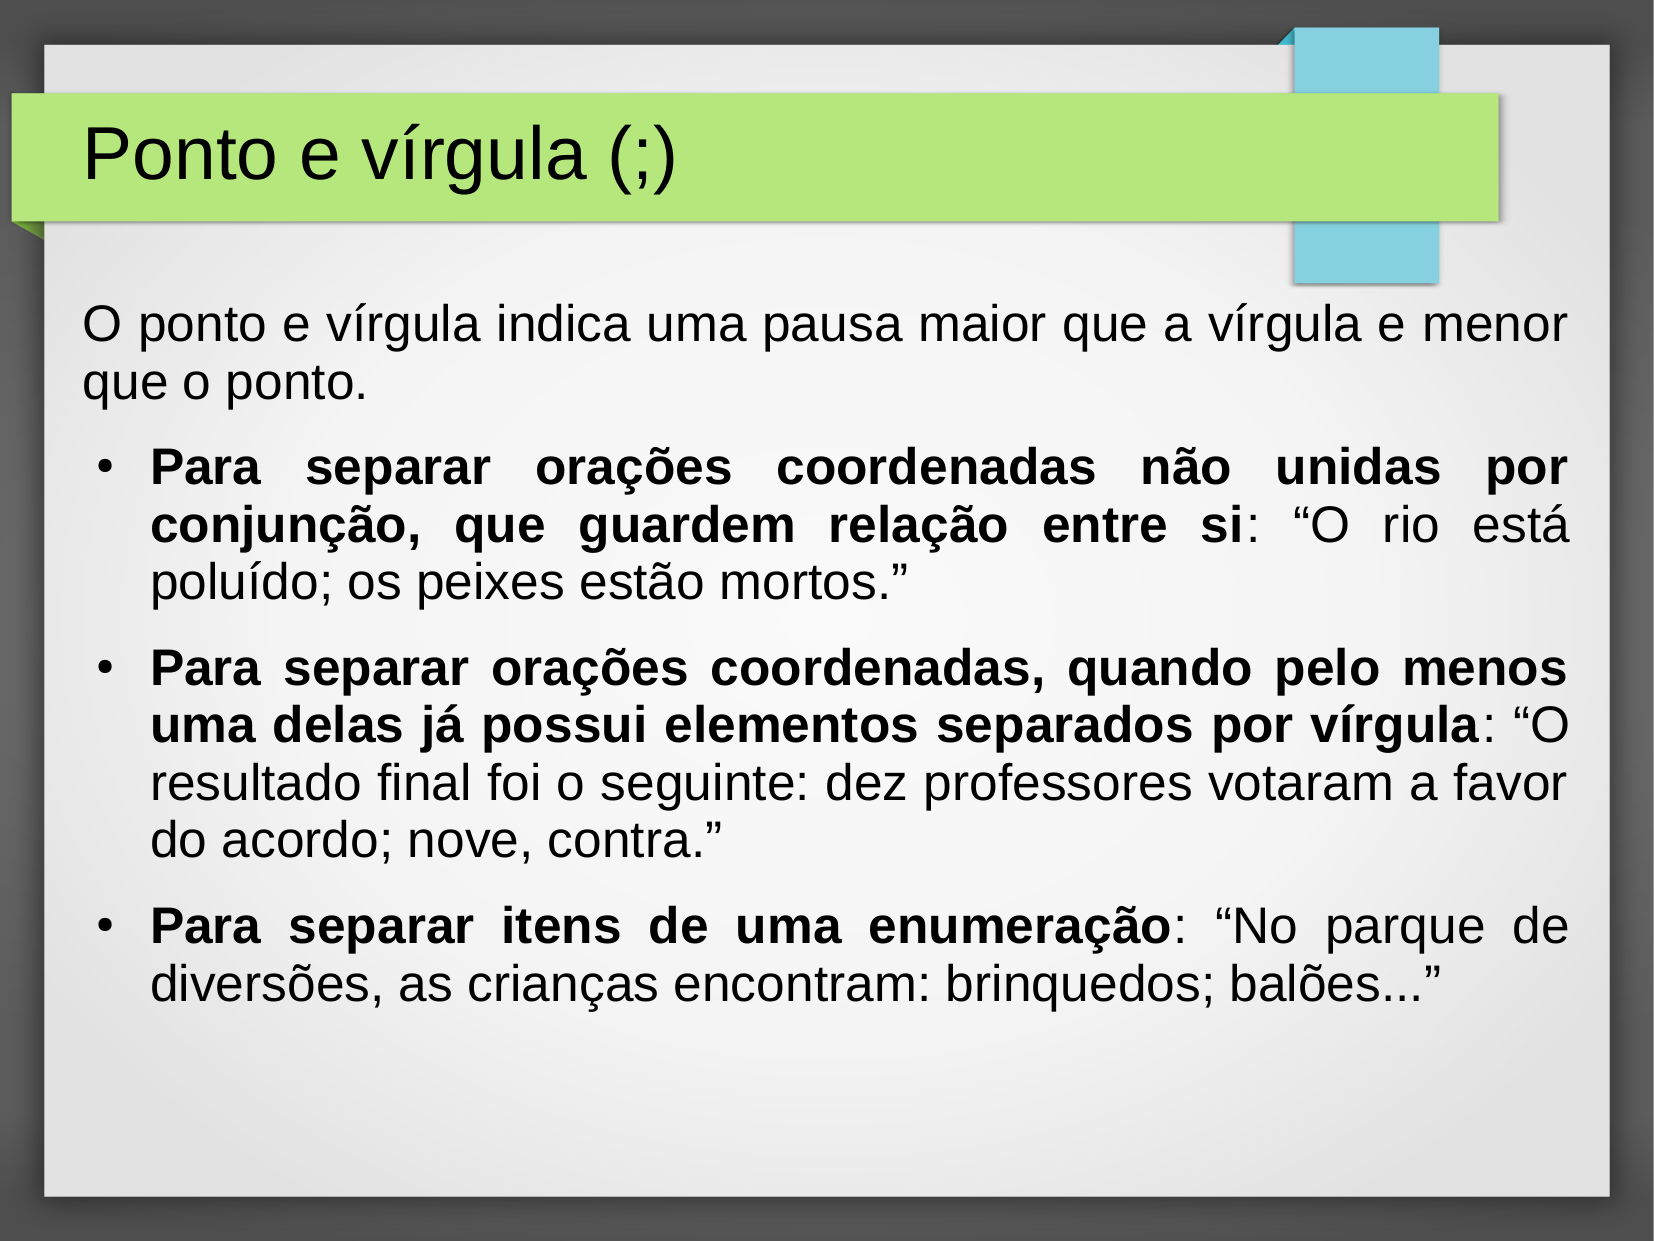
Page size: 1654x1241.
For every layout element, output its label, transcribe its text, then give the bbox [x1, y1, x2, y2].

list O ponto e vírgula indica uma pausa maior que a vírgula e menor que o ponto. Para separar orações coordenadas não unidas por conjunção, que guardem relação entre si: “O rio está poluído; os peixes estão mortos.” Para separar orações coordenadas, quando pelo menos uma delas já possui elementos separados por vírgula: “O resultado final foi o seguinte: dez professores votaram a favor do acordo; nove, contra.” Para separar itens de uma enumeração: “No parque de diversões, as crianças encontram: brinquedos; balões...” [82, 295, 1571, 1015]
picture [0, 0, 1654, 1241]
title Ponto e vírgula (;) [82, 94, 1264, 213]
